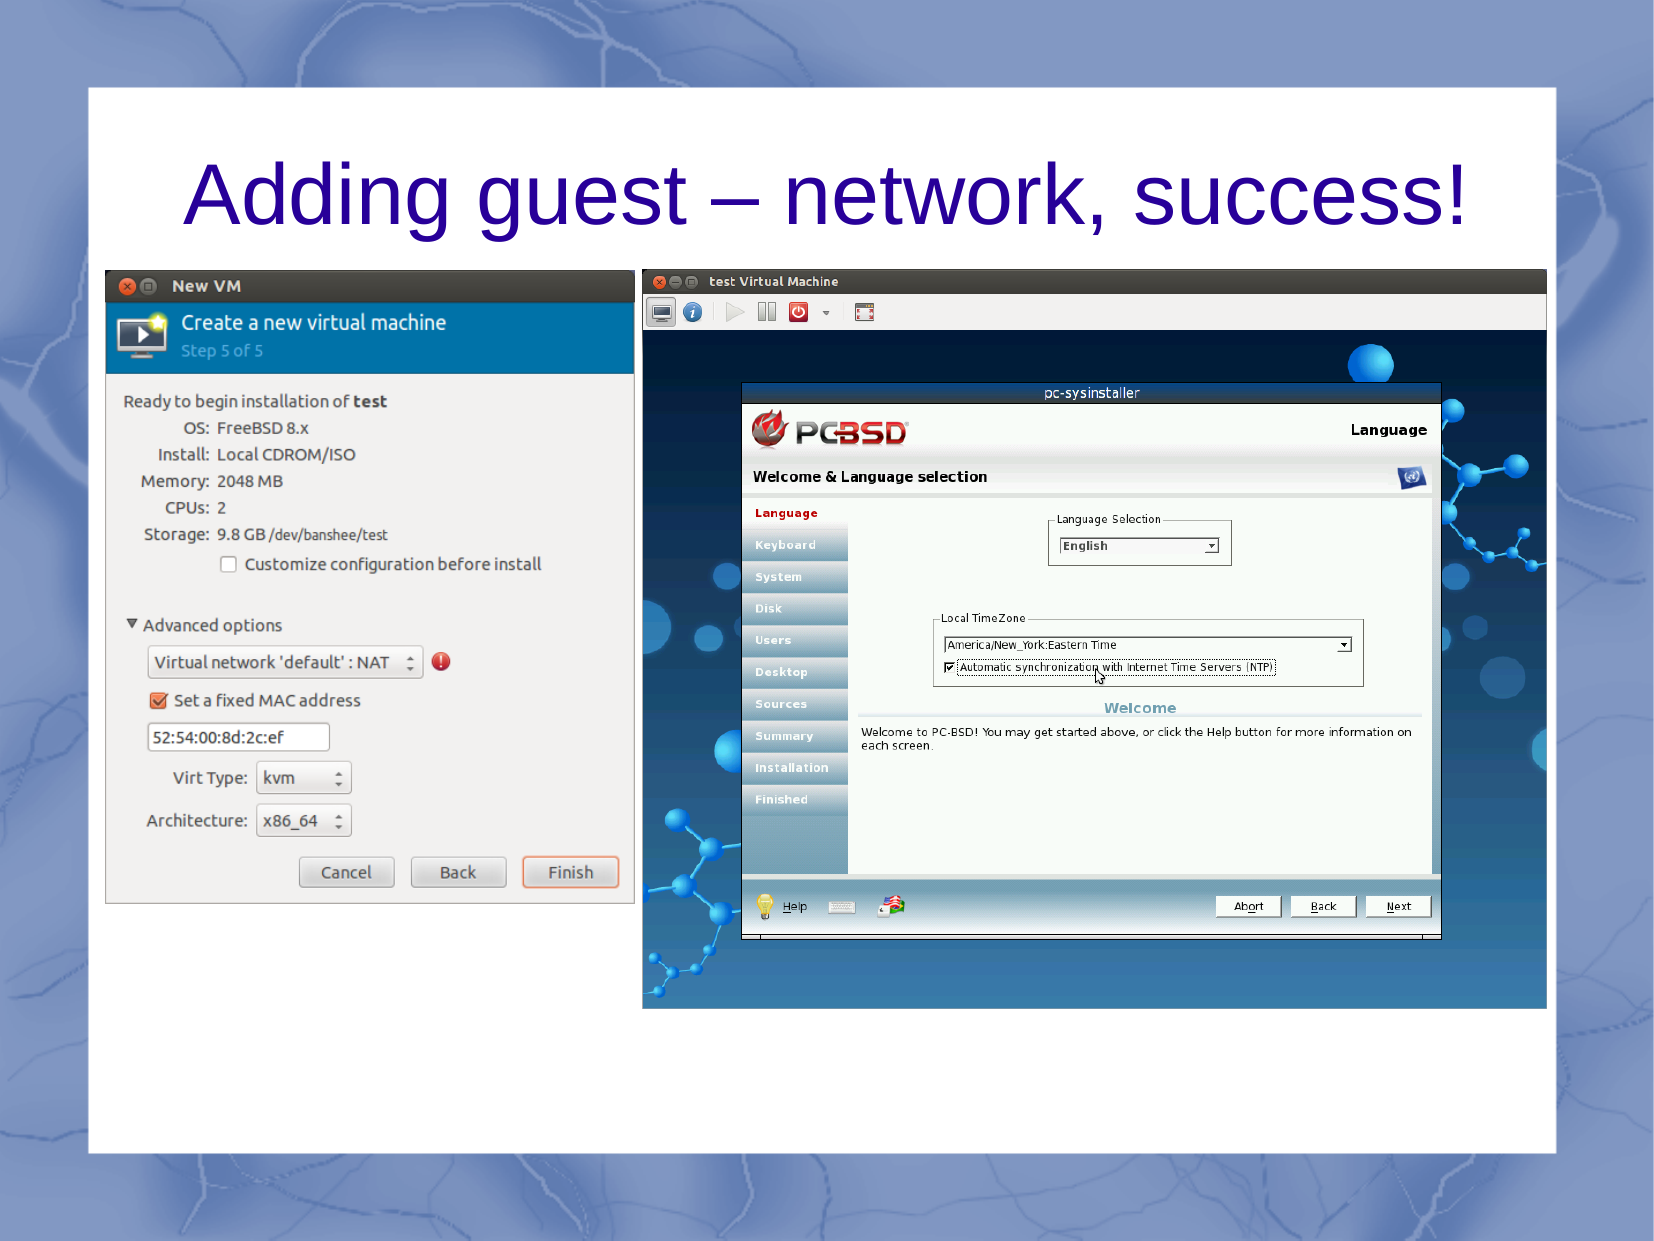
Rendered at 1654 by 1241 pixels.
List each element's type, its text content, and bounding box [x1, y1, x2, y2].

picture [0, 0, 1654, 1241]
title Adding guest – network, success! [118, 90, 1536, 298]
